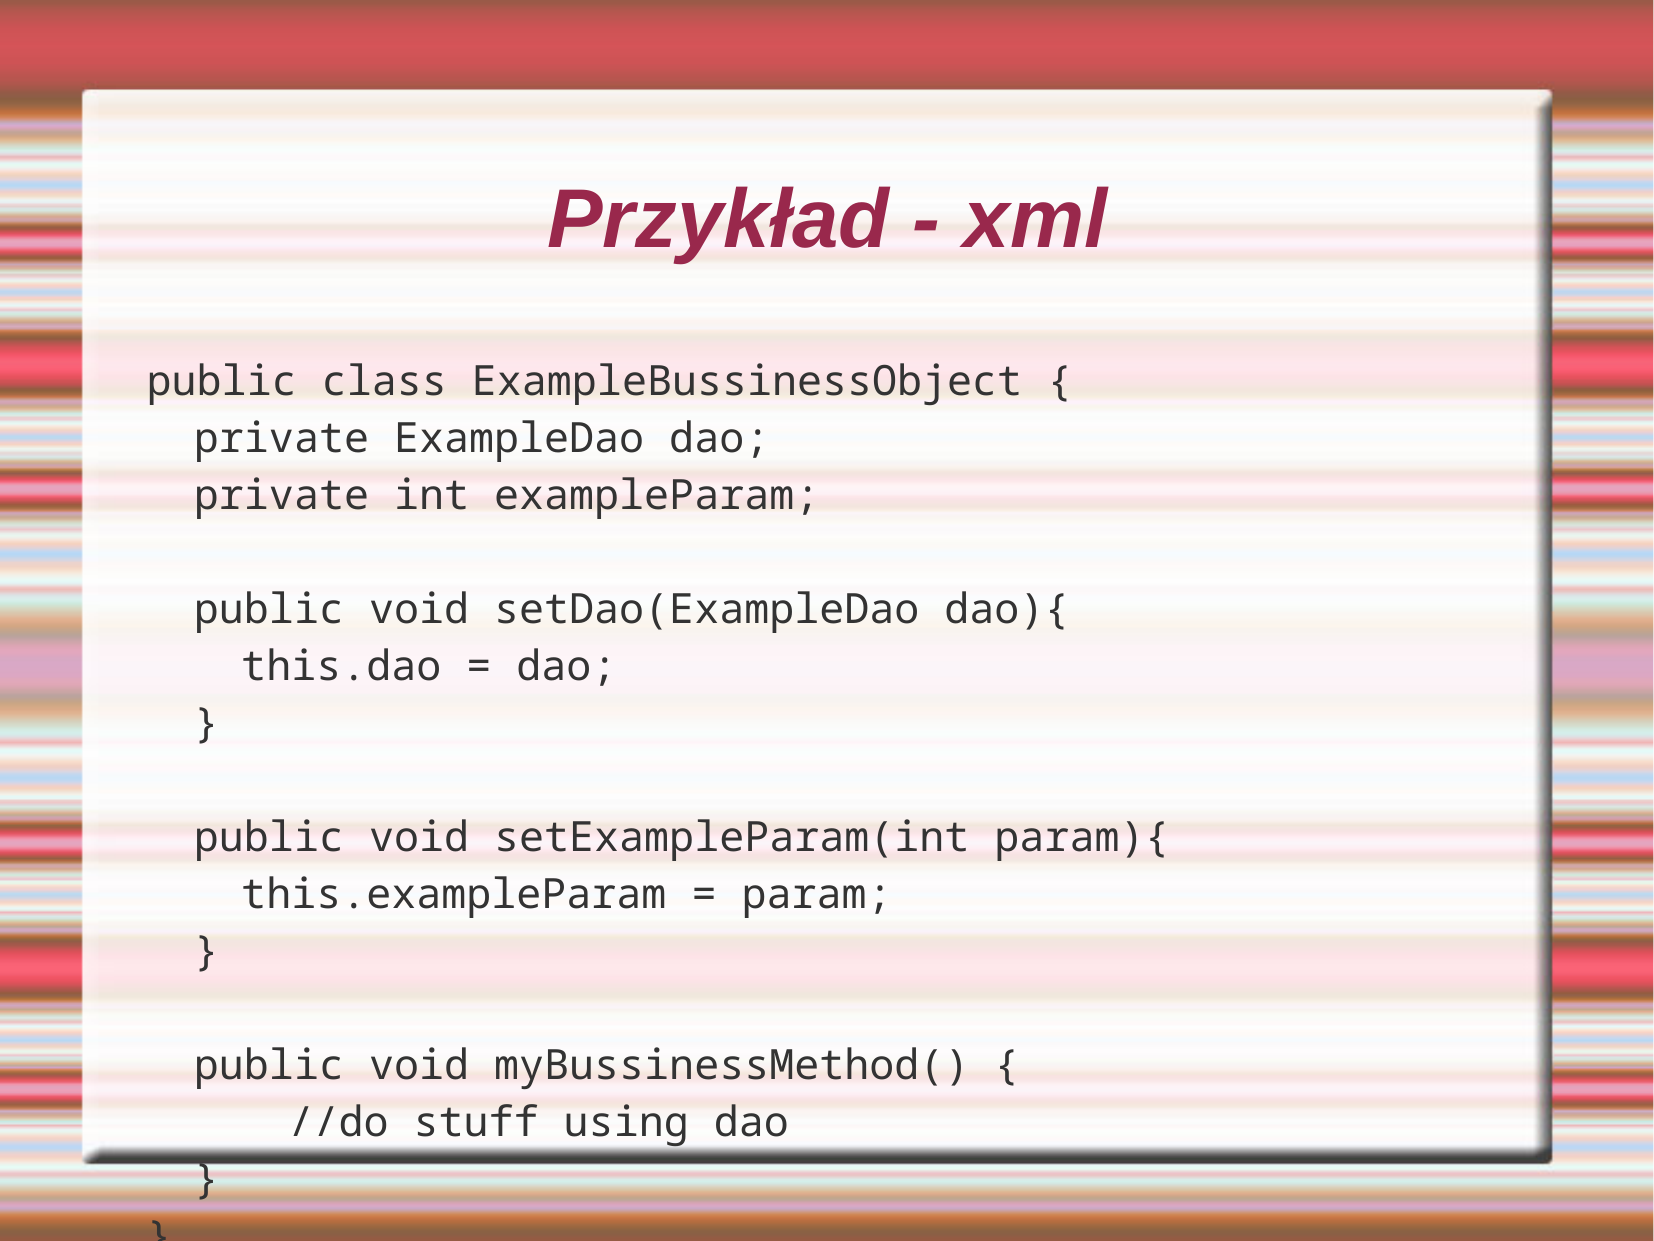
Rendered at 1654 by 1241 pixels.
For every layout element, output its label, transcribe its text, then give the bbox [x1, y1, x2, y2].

title Przykład - xml [121, 114, 1534, 322]
list public class ExampleBussinessObject { private ExampleDao dao; private int exampleParam; public void setDao(ExampleDao dao){ this.dao = dao; } public void setExampleParam(int param){ this.exampleParam = param; } public void myBussinessMethod() { //do stuff using dao } } [134, 350, 1516, 1133]
picture [0, 0, 1654, 1241]
